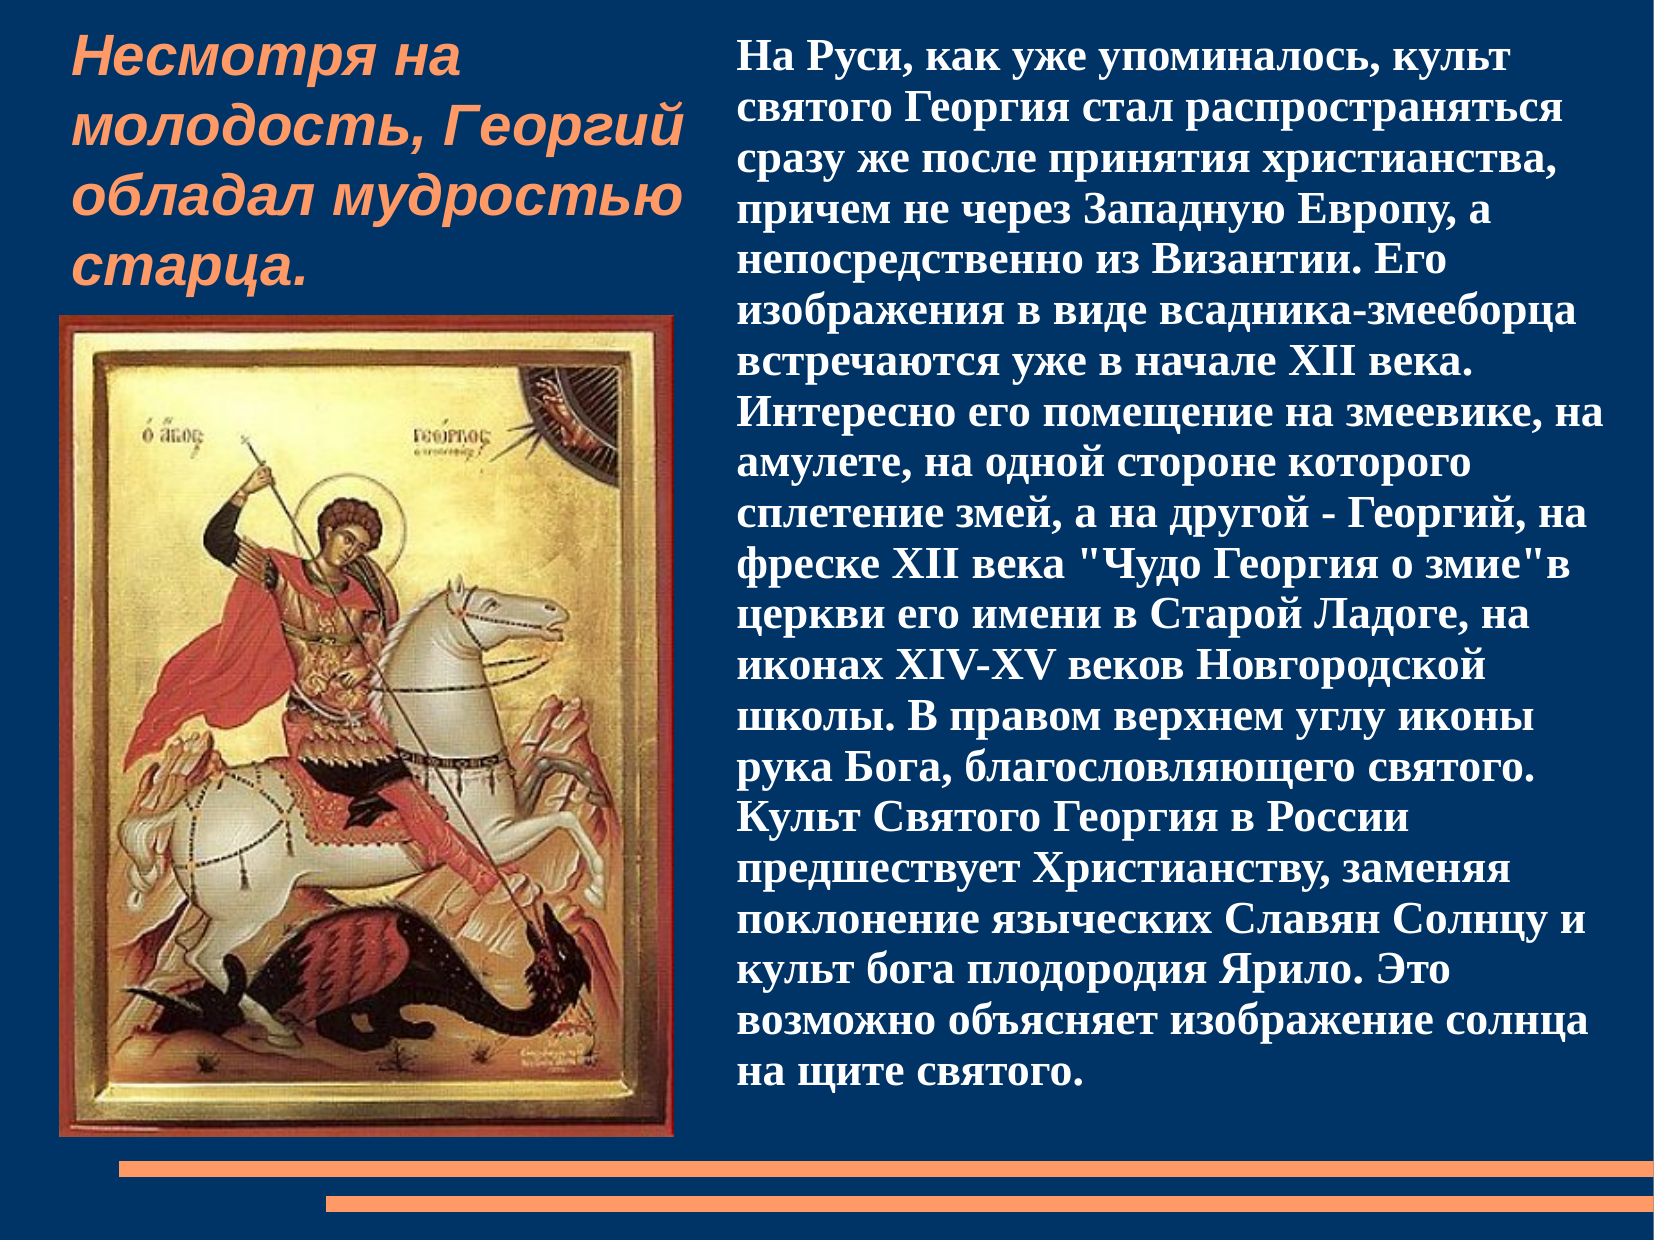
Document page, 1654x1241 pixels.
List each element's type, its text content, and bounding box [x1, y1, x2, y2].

text_box На Руси, как уже упоминалось, культ святого Георгия стал распространяться сразу же после принятия христианства, причем не через Западную Европу, а непосредственно из Византии. Его изображения в виде всадника-змееборца встречаются уже в начале XII века. Интересно его помещение на змеевике, на амулете, на одной стороне которого сплетение змей, а на другой - Георгий, на фреске XII века "Чудо Георгия о змие"в церкви его имени в Старой Ладоге, на иконах XIV-XV веков Новгородской школы. В правом верхнем углу иконы рука Бога, благословляющего святого. Культ Святого Георгия в России предшествует Христианству, заменяя поклонение языческих Славян Солнцу и культ бога плодородия Ярило. Это возможно объясняет изображение солнца на щите святого. [721, 22, 1637, 1241]
title Несмотря на молодость, Георгий обладал мудростью старца. [71, 17, 790, 283]
picture [59, 315, 674, 1137]
